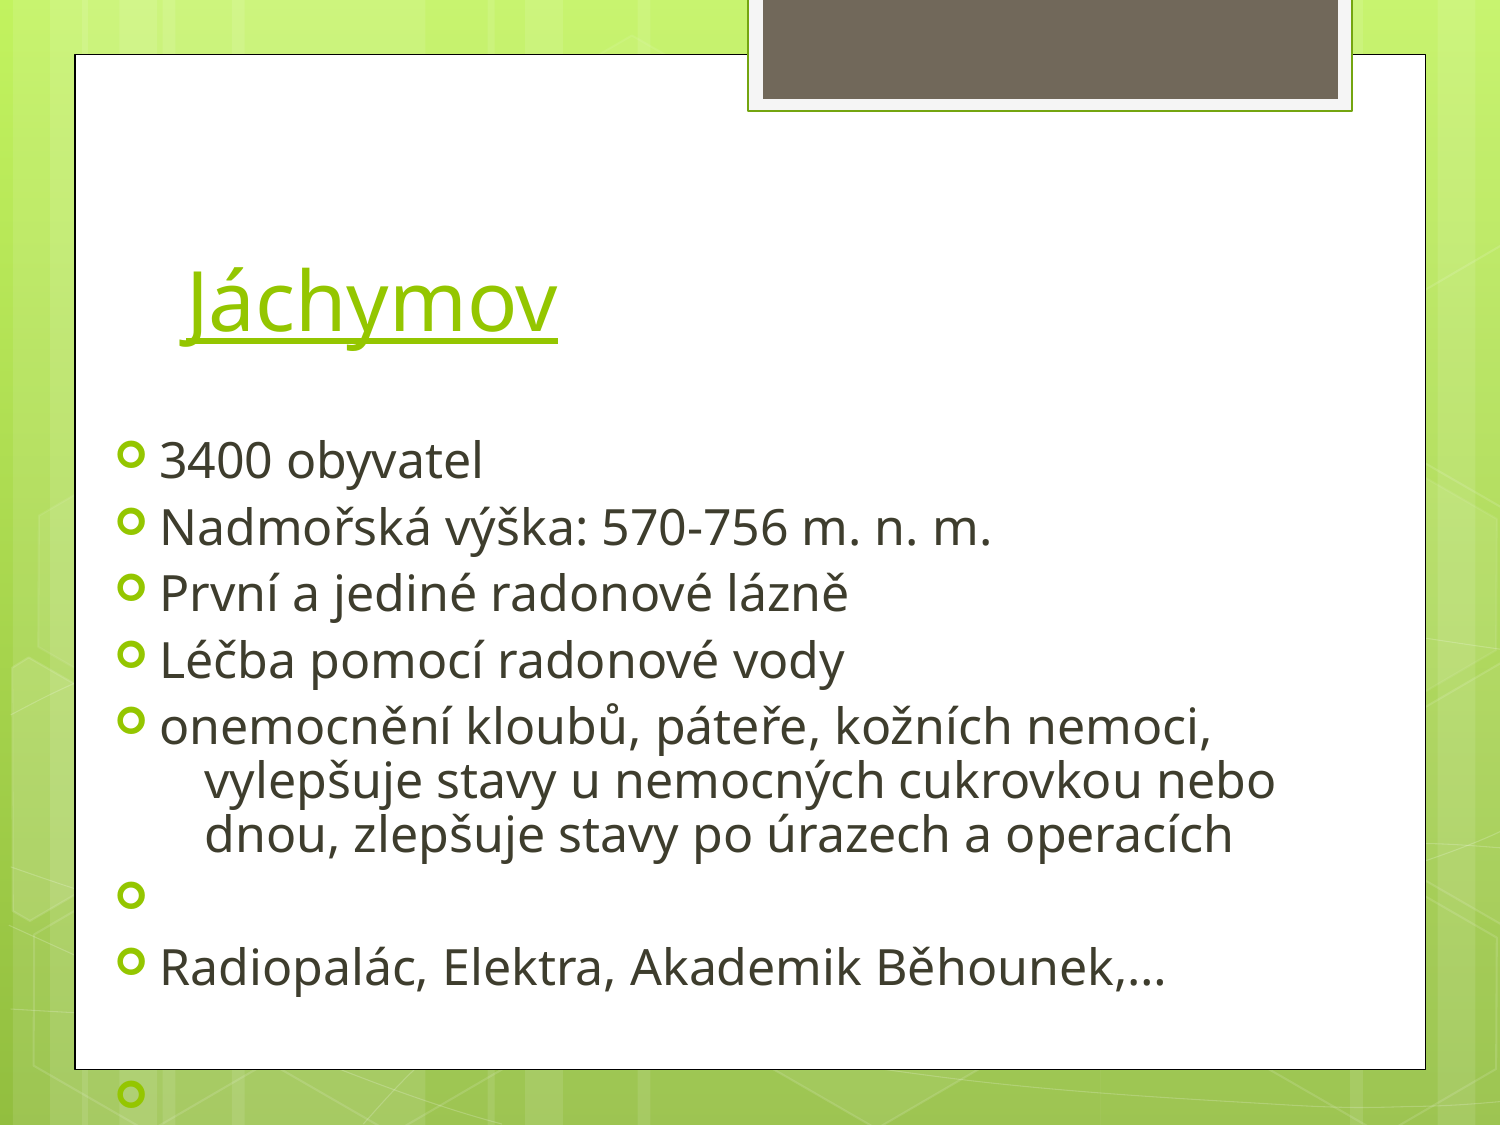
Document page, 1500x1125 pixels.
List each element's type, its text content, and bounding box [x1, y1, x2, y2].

list 3400 obyvatel Nadmořská výška: 570-756 m. n. m. První a jediné radonové lázně Léčba pomocí radonové vody onemocnění kloubů, páteře, kožních nemoci, vylepšuje stavy u nemocných cukrovkou nebo dnou, zlepšuje stavy po úrazech a operacích Radiopalác, Elektra, Akademik Běhounek,… [76, 361, 1427, 1024]
title Jáchymov [171, 168, 1324, 356]
